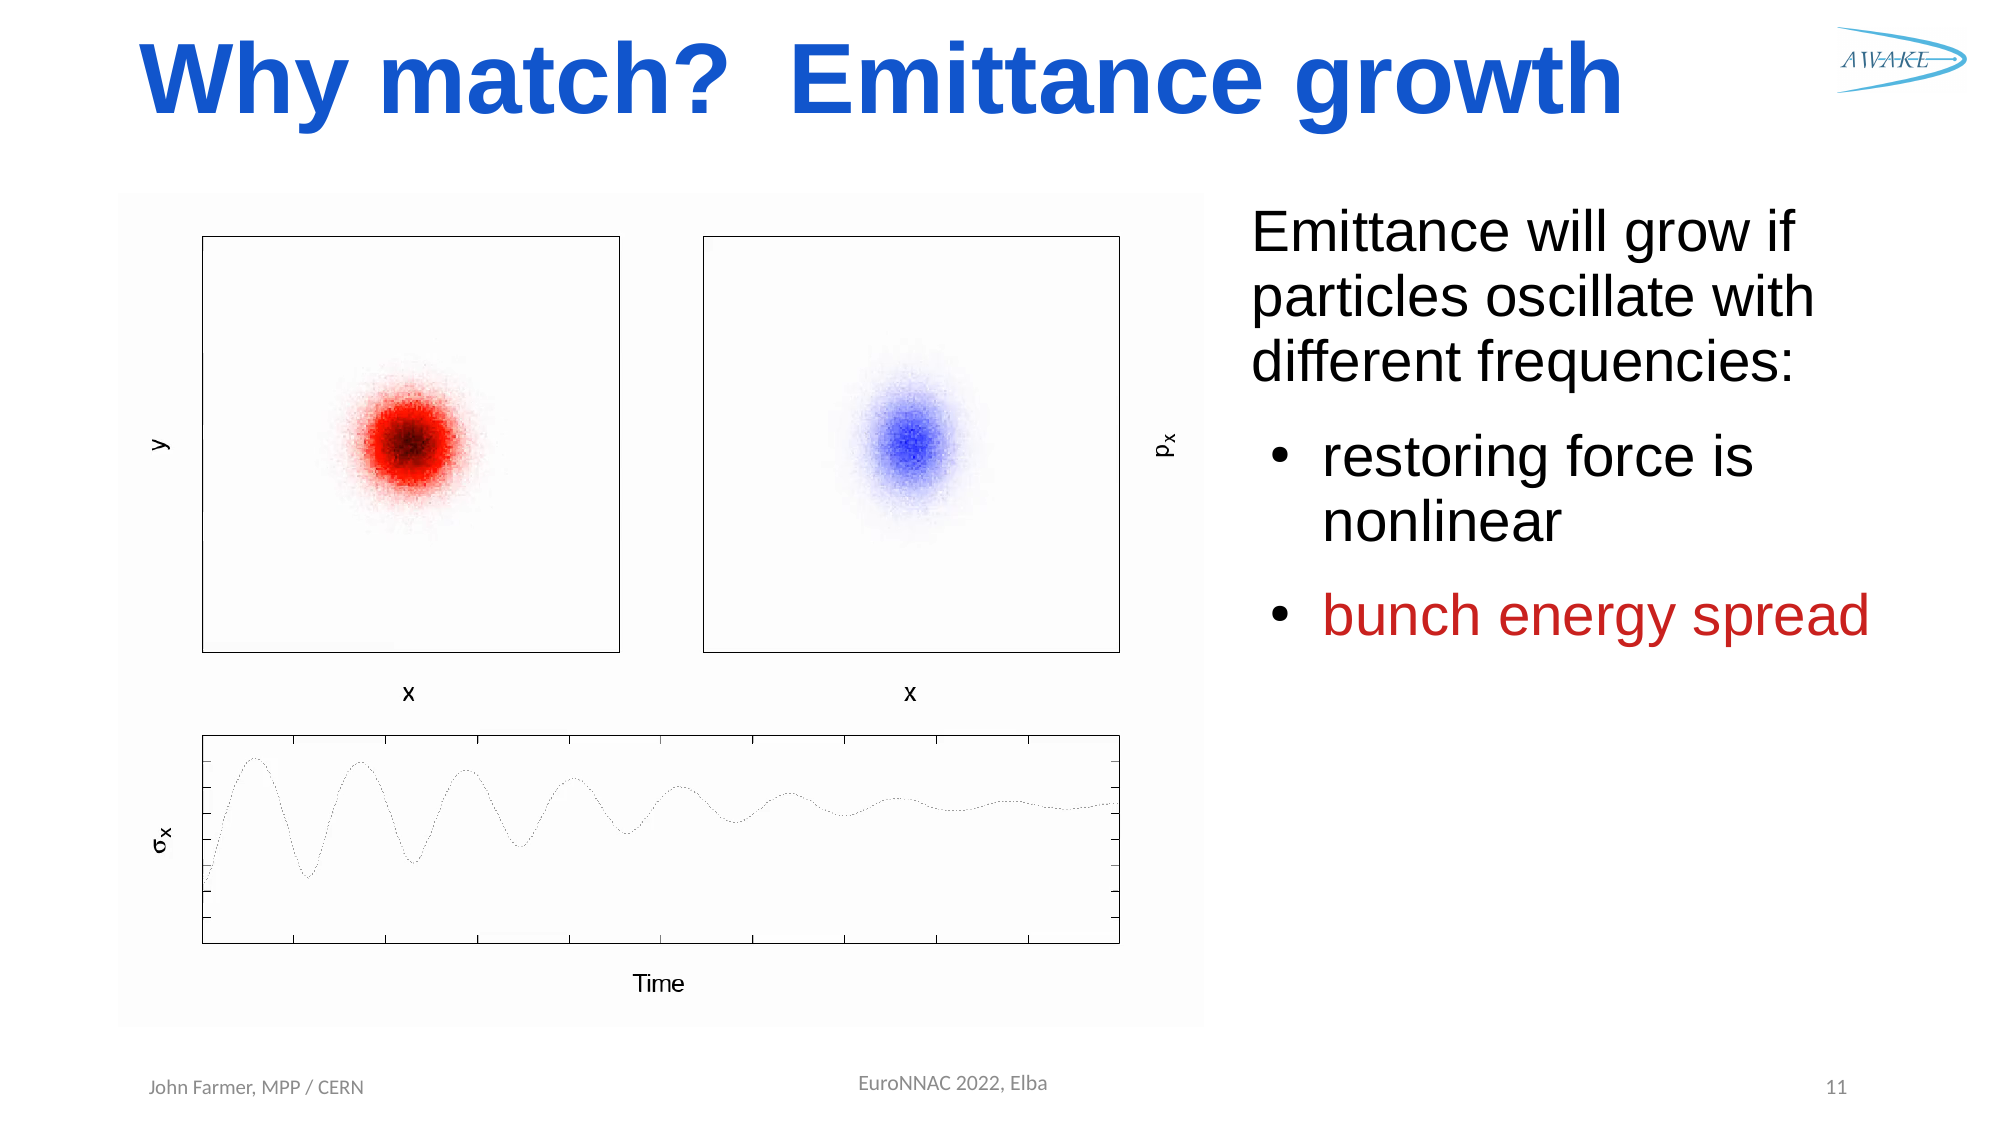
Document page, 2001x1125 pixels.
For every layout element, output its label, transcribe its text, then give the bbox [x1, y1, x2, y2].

picture [1837, 27, 1967, 93]
title Why match? Emittance growth [139, 22, 1759, 135]
list Emittance will grow if particles oscillate with different frequencies: restoring force is nonlinear bunch energy spread [1251, 198, 1902, 1034]
text_box [118, 192, 1205, 1028]
